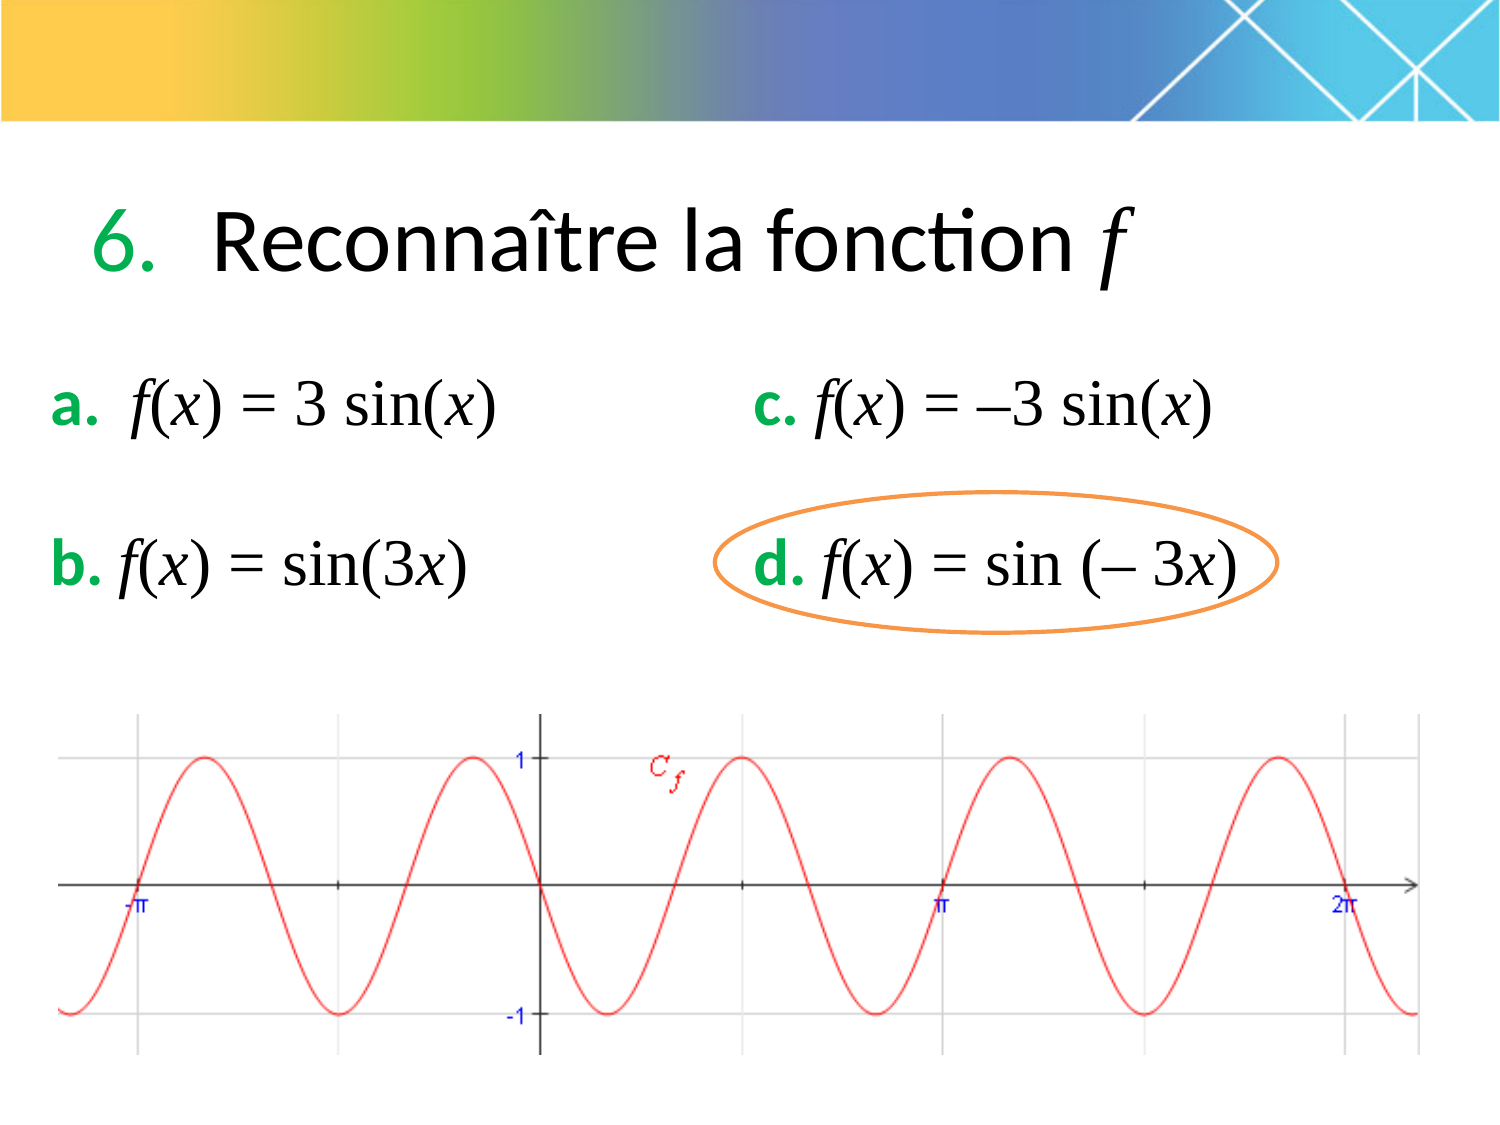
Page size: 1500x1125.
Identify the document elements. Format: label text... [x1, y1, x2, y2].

text_box c. f(x) = –3 sin(x) d. f(x) = sin (– 3x) [738, 351, 1424, 607]
text_box c. f(x) = –3 sin(x) d. f(x) = sin (– 3x) [738, 495, 1275, 607]
title Reconnaître la fonction f [75, 164, 1426, 305]
picture [58, 714, 1420, 1055]
text_box a. f(x) = 3 sin(x) b. f(x) = sin(3x) [35, 351, 721, 687]
picture [0, 0, 1500, 123]
